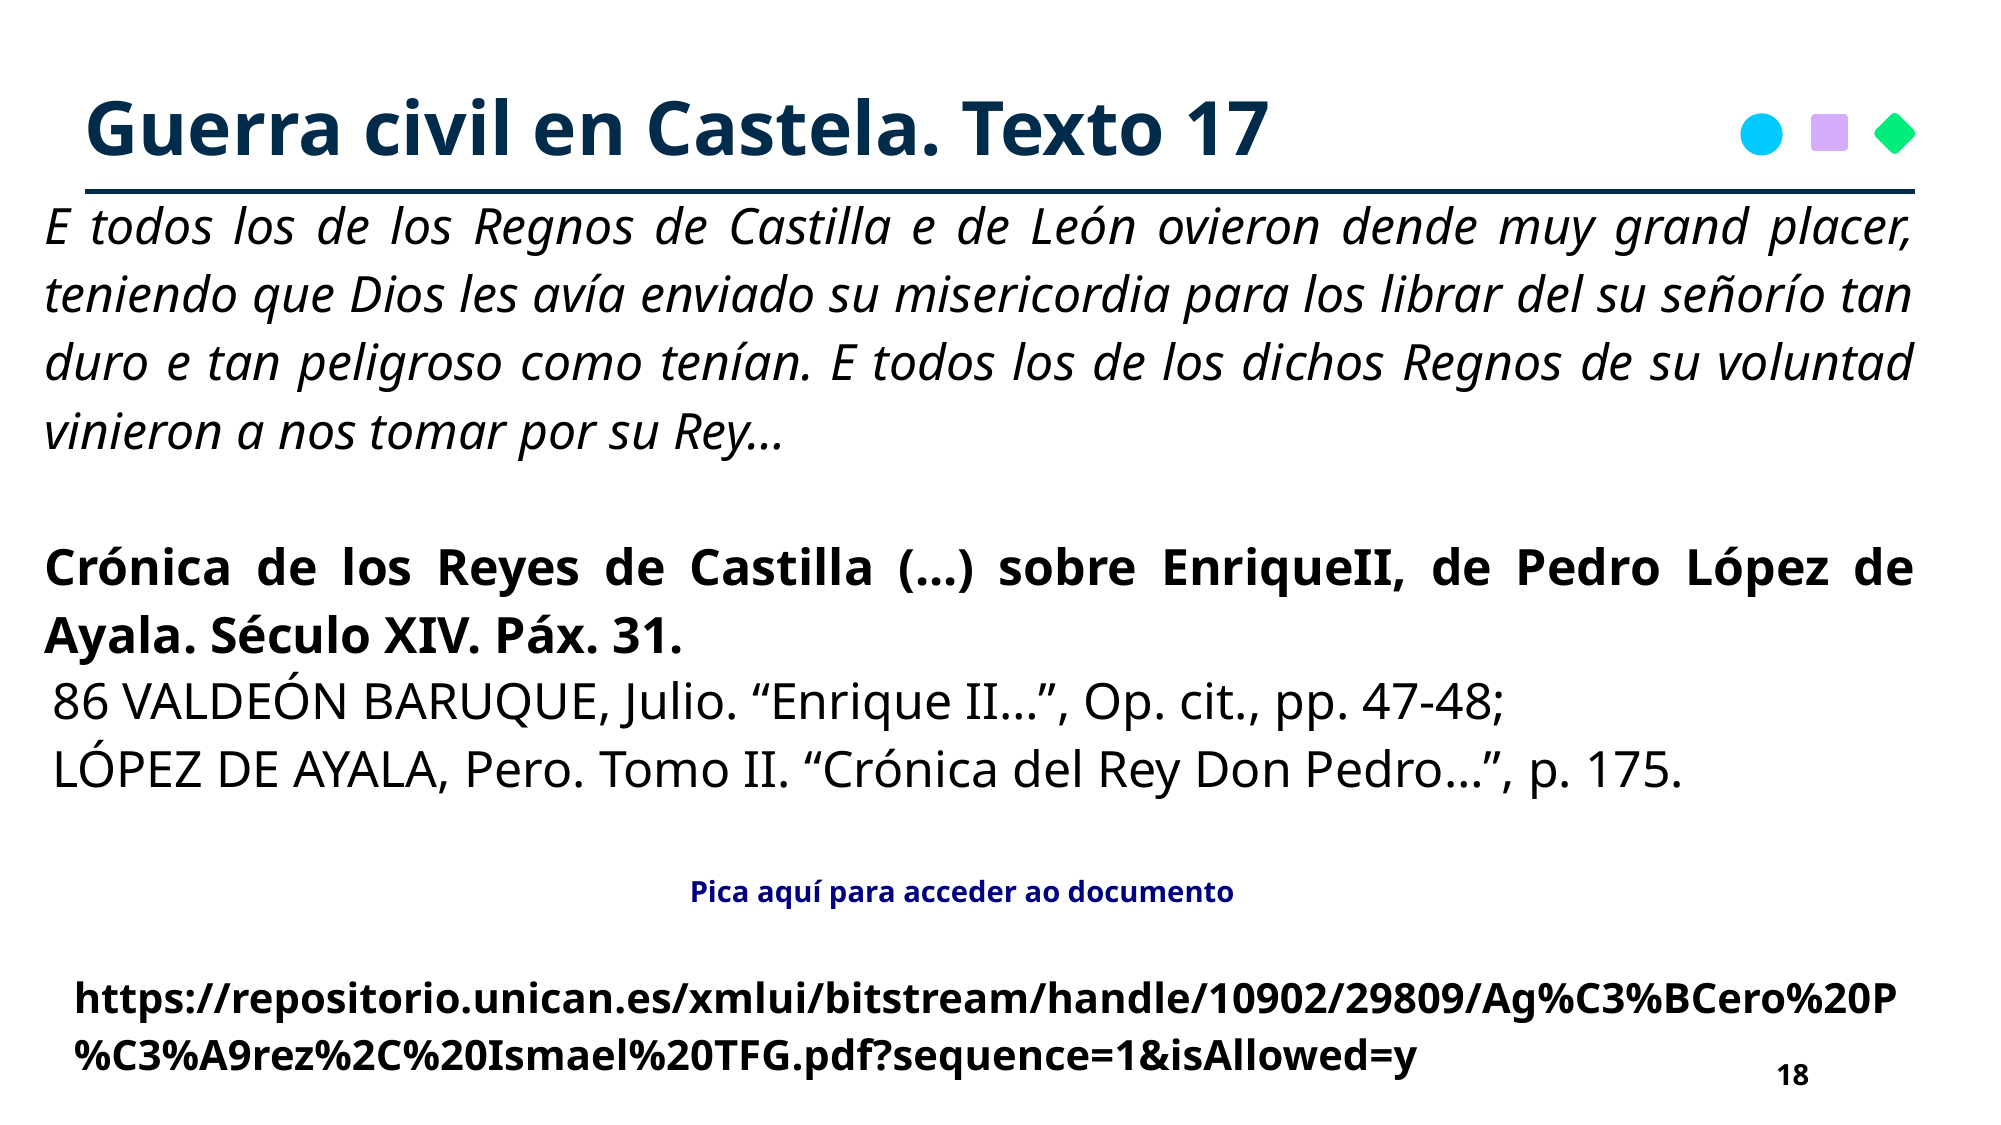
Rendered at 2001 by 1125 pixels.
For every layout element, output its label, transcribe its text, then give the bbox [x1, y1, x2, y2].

text_box Pica aquí para acceder ao documento [501, 856, 1424, 927]
text_box E todos los de los Regnos de Castilla e de León ovieron dende muy grand placer, teniendo que Dios les avía enviado su misericordia para los librar del su señorío tan duro e tan peligroso como tenían. E todos los de los dichos Regnos de su voluntad vinieron a nos tomar por su Rey… Crónica de los Reyes de Castilla (...) sobre EnriqueII, de Pedro López de Ayala. Século XIV. Páx. 31. [29, 239, 1949, 621]
title Guerra civil en Castela. Texto 17 [84, 29, 1601, 178]
text_box 86 VALDEÓN BARUQUE, Julio. “Enrique II…”, Op. cit., pp. 47-48; LÓPEZ DE AYALA, Pero. Tomo II. “Crónica del Rey Don Pedro…”, p. 175. [37, 674, 1716, 794]
text_box https://repositorio.unican.es/xmlui/bitstream/handle/10902/29809/Ag%C3%BCero%20P%C3%A9rez%2C%20Ismael%20TFG.pdf?sequence=1&isAllowed=y [59, 974, 1979, 1077]
